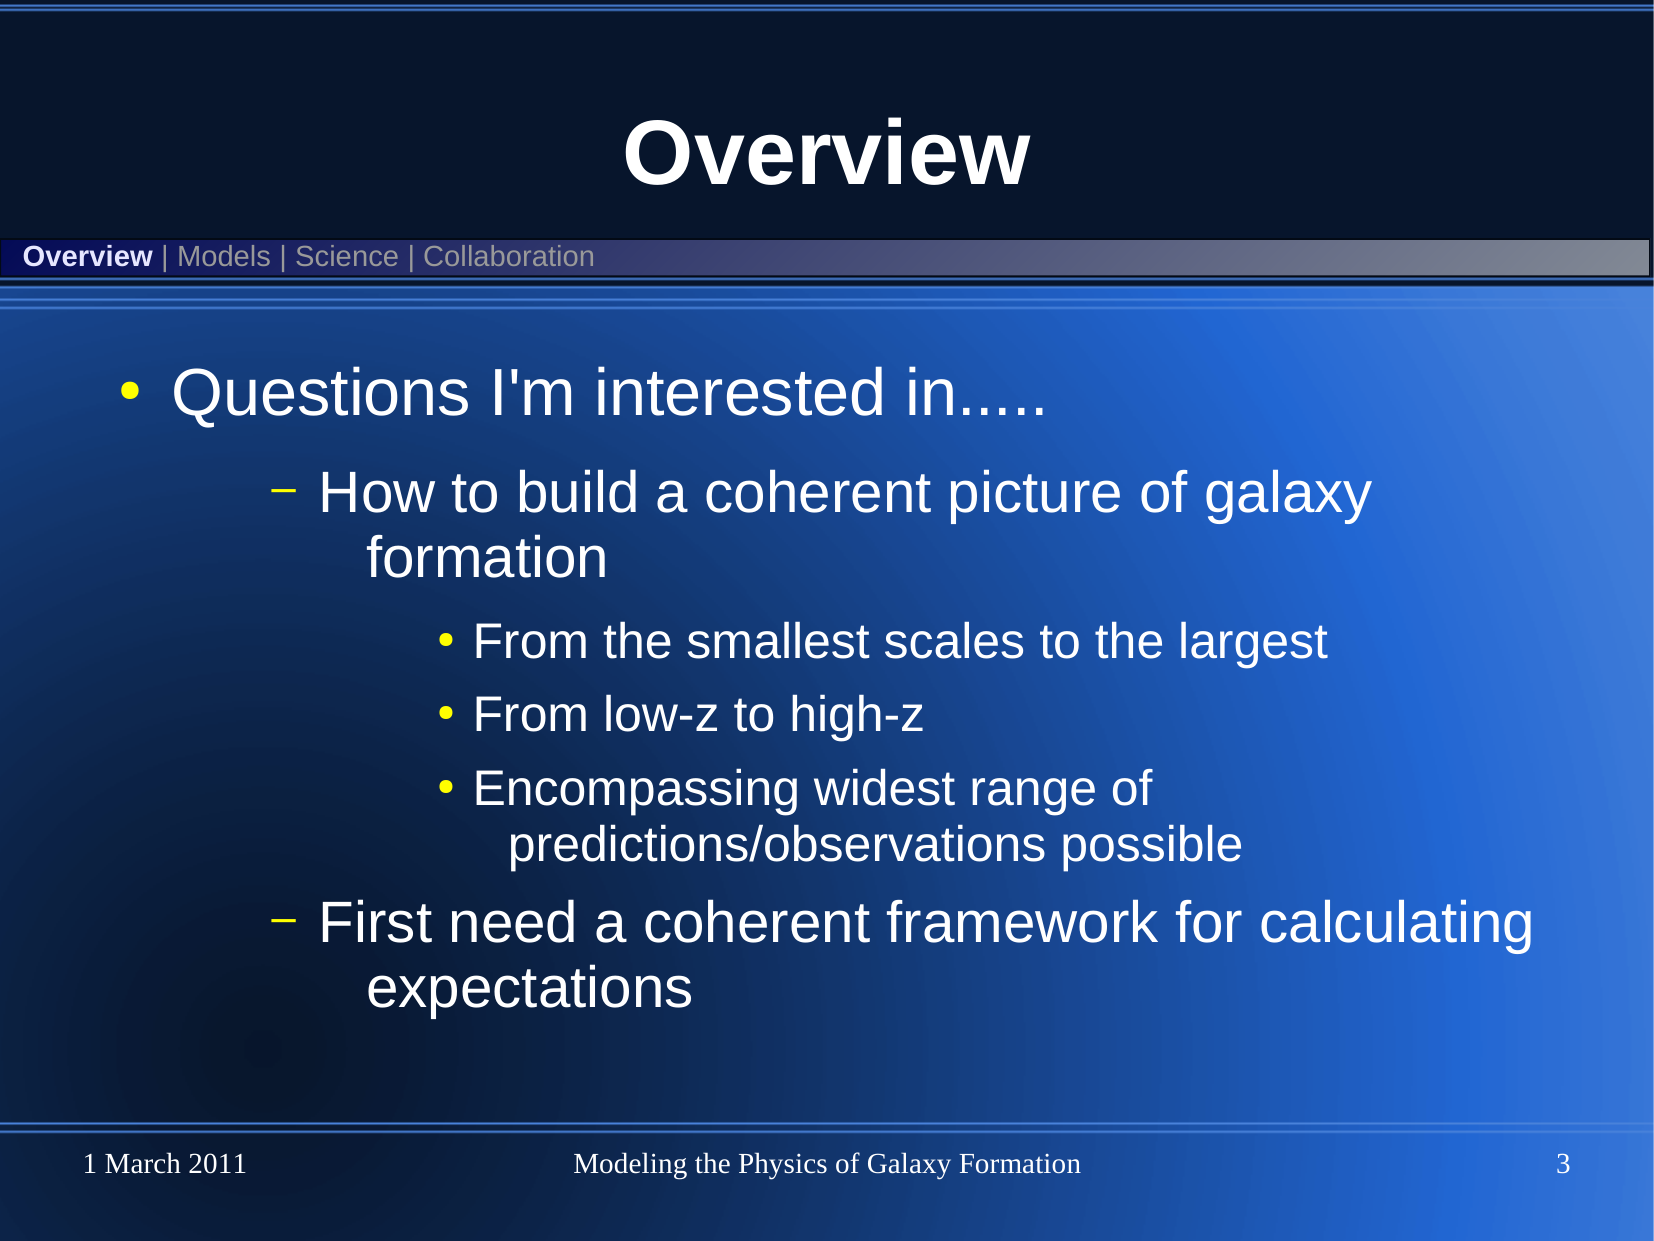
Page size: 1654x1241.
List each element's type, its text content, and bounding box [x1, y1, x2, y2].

title Overview [82, 49, 1571, 232]
picture [0, 0, 1654, 1241]
text_box Overview | Models | Science | Collaboration [7, 232, 1651, 281]
list Questions I'm interested in..... How to build a coherent picture of galaxy formation From the smallest scales to the largest From low-z to high-z Encompassing widest range of predictions/observations possible First need a coherent framework for calculating expectations [82, 355, 1571, 1058]
text_box [0, 238, 7, 277]
